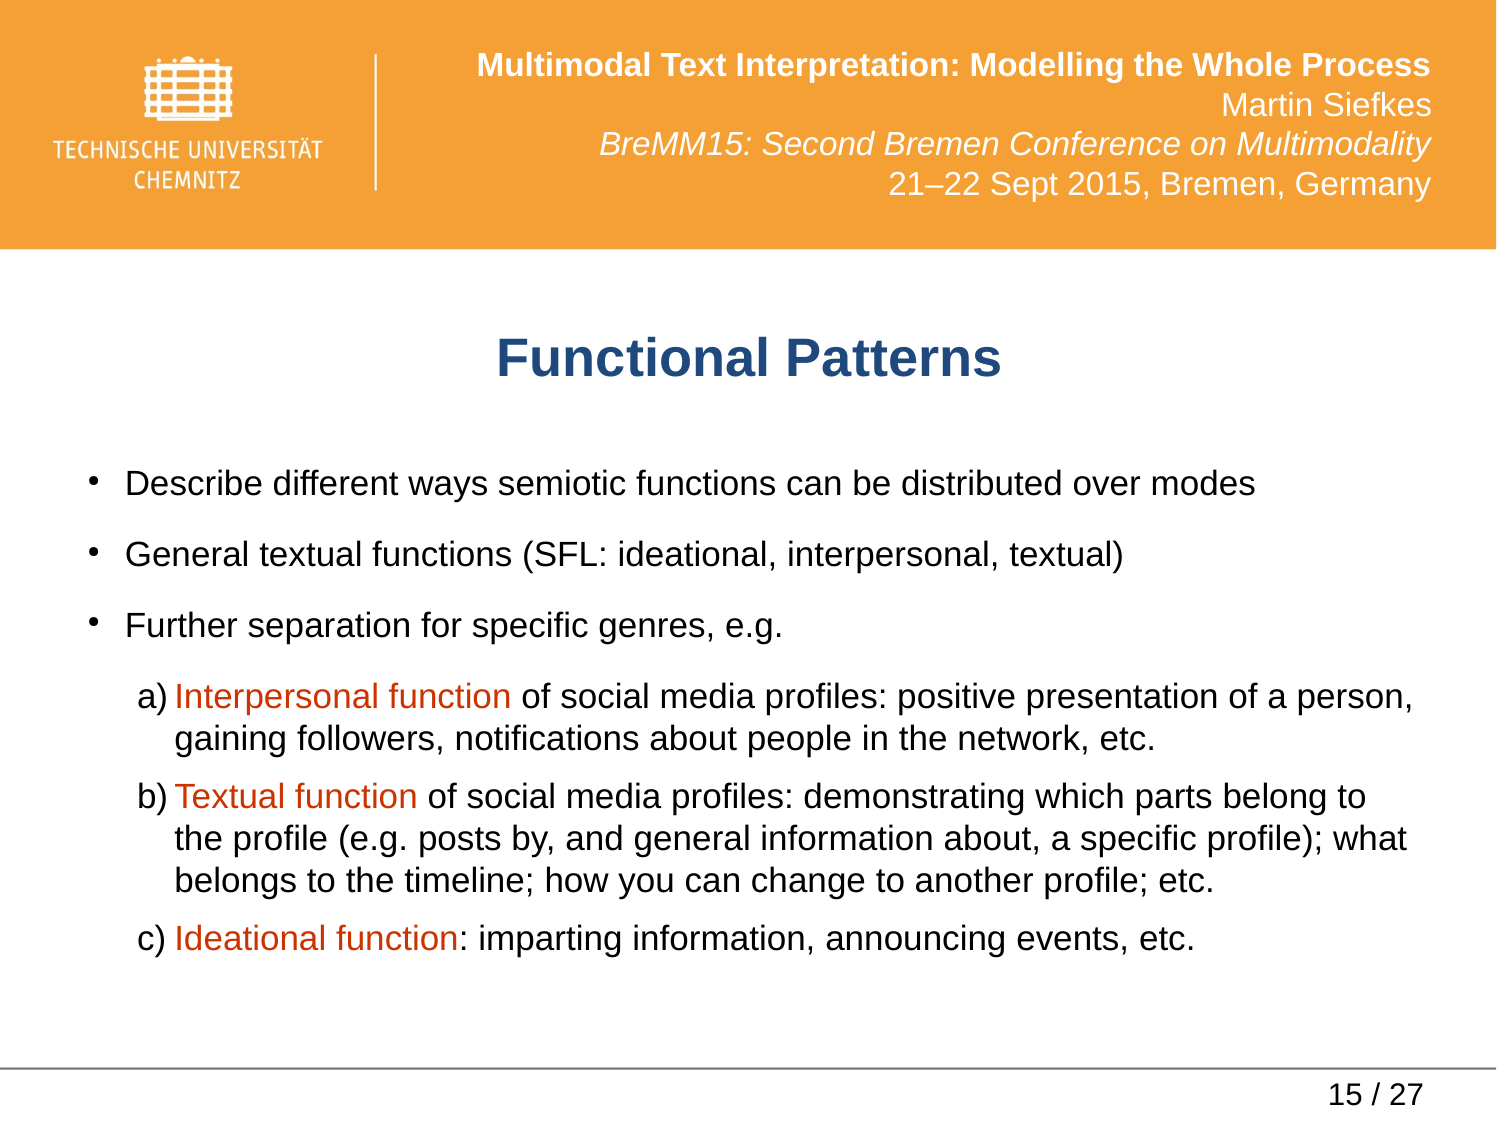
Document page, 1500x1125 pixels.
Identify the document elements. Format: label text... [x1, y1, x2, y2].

text_box Functional Patterns [59, 314, 1441, 449]
picture [0, 0, 1497, 1125]
list [419, 45, 774, 197]
list Describe different ways semiotic functions can be distributed over modes General textual functions (SFL: ideational, interpersonal, textual) Further separation for specific genres, e.g. Interpersonal function of social media profiles: positive presentation of a person, gaining followers, notifications about people in the network, etc. Textual function of social media profiles: demonstrating which parts belong to the profile (e.g. posts by, and general information about, a specific profile); what belongs to the timeline; how you can change to another profile; etc. Ideational function: imparting information, announcing events, etc. [75, 460, 1426, 969]
text_box <Foliennummer> / 27 [1162, 1069, 1500, 1120]
